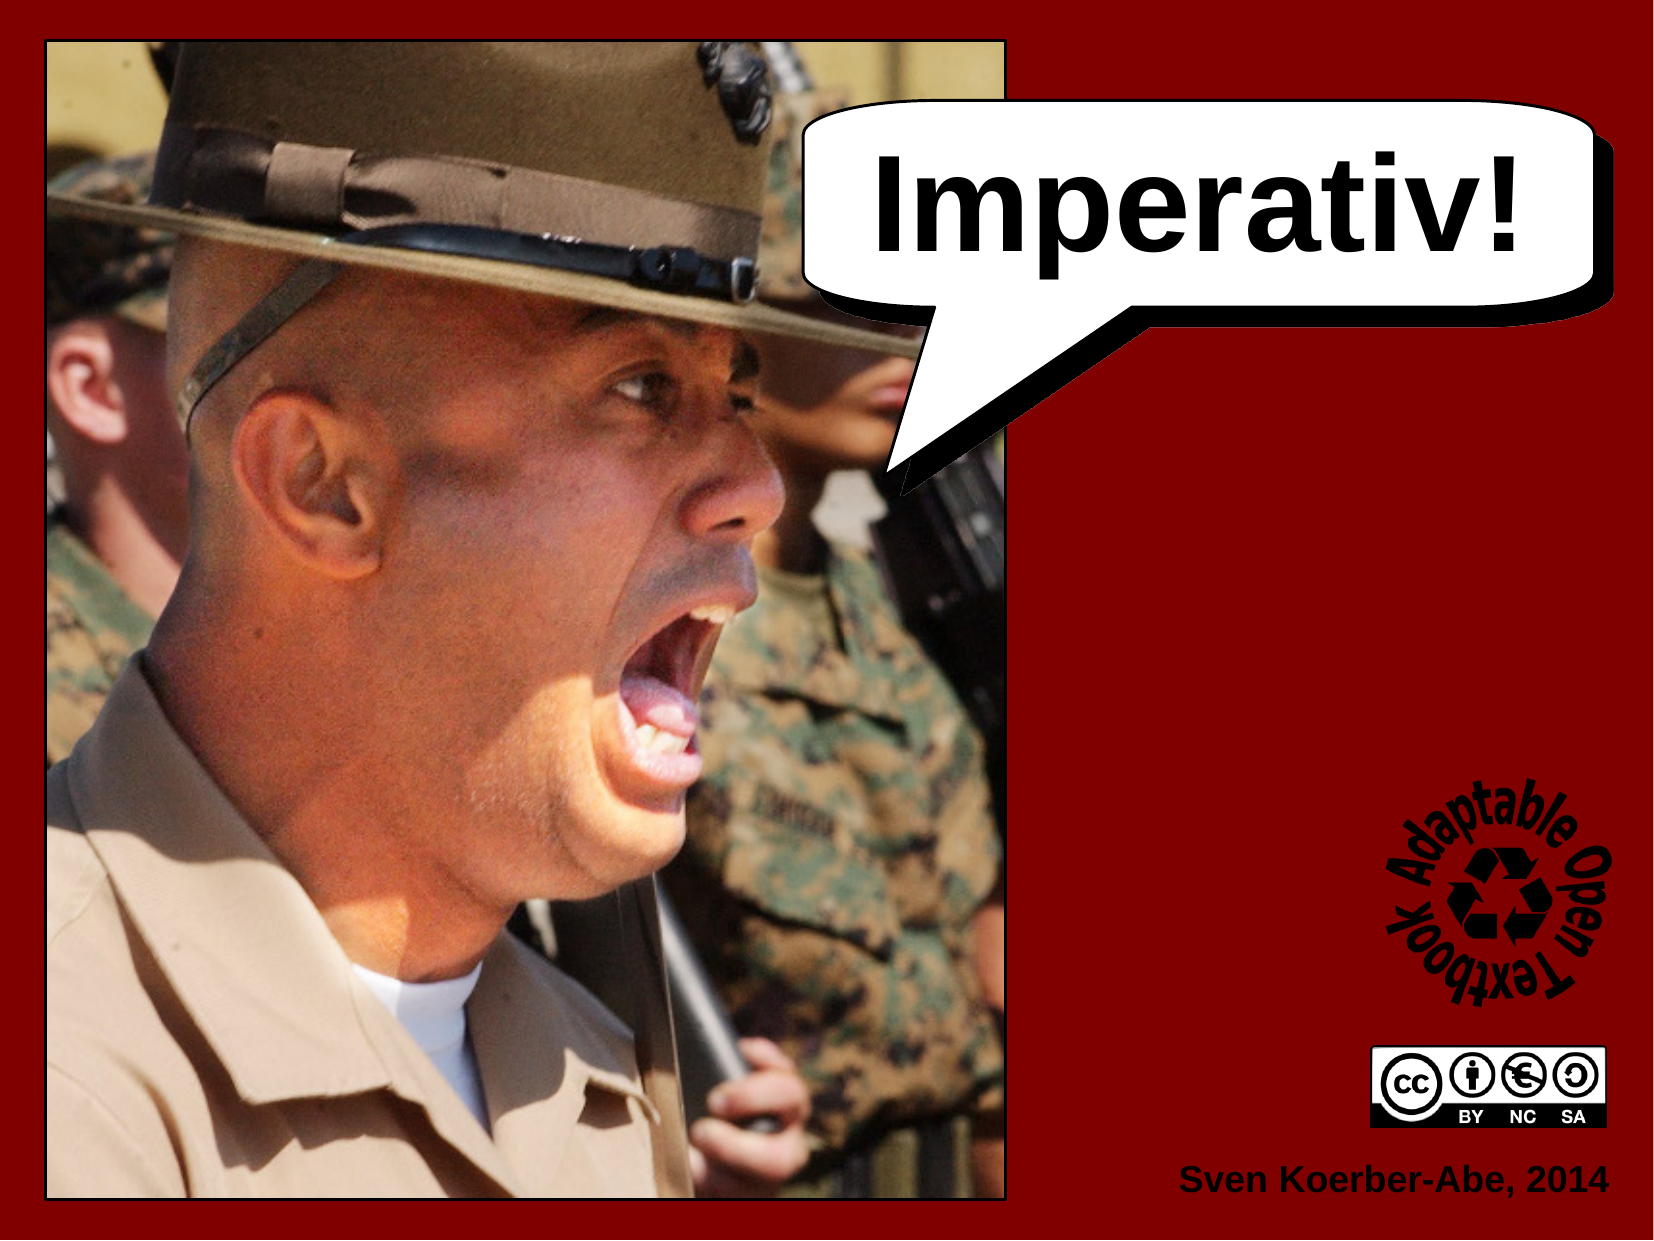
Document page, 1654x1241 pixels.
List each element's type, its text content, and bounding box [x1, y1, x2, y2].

picture [1381, 775, 1618, 1012]
text_box Sven Koerber-Abe, 2014 [1092, 1151, 1625, 1211]
text_box Imperativ! [803, 100, 1595, 477]
picture [47, 42, 1005, 1198]
picture [1370, 1045, 1607, 1128]
